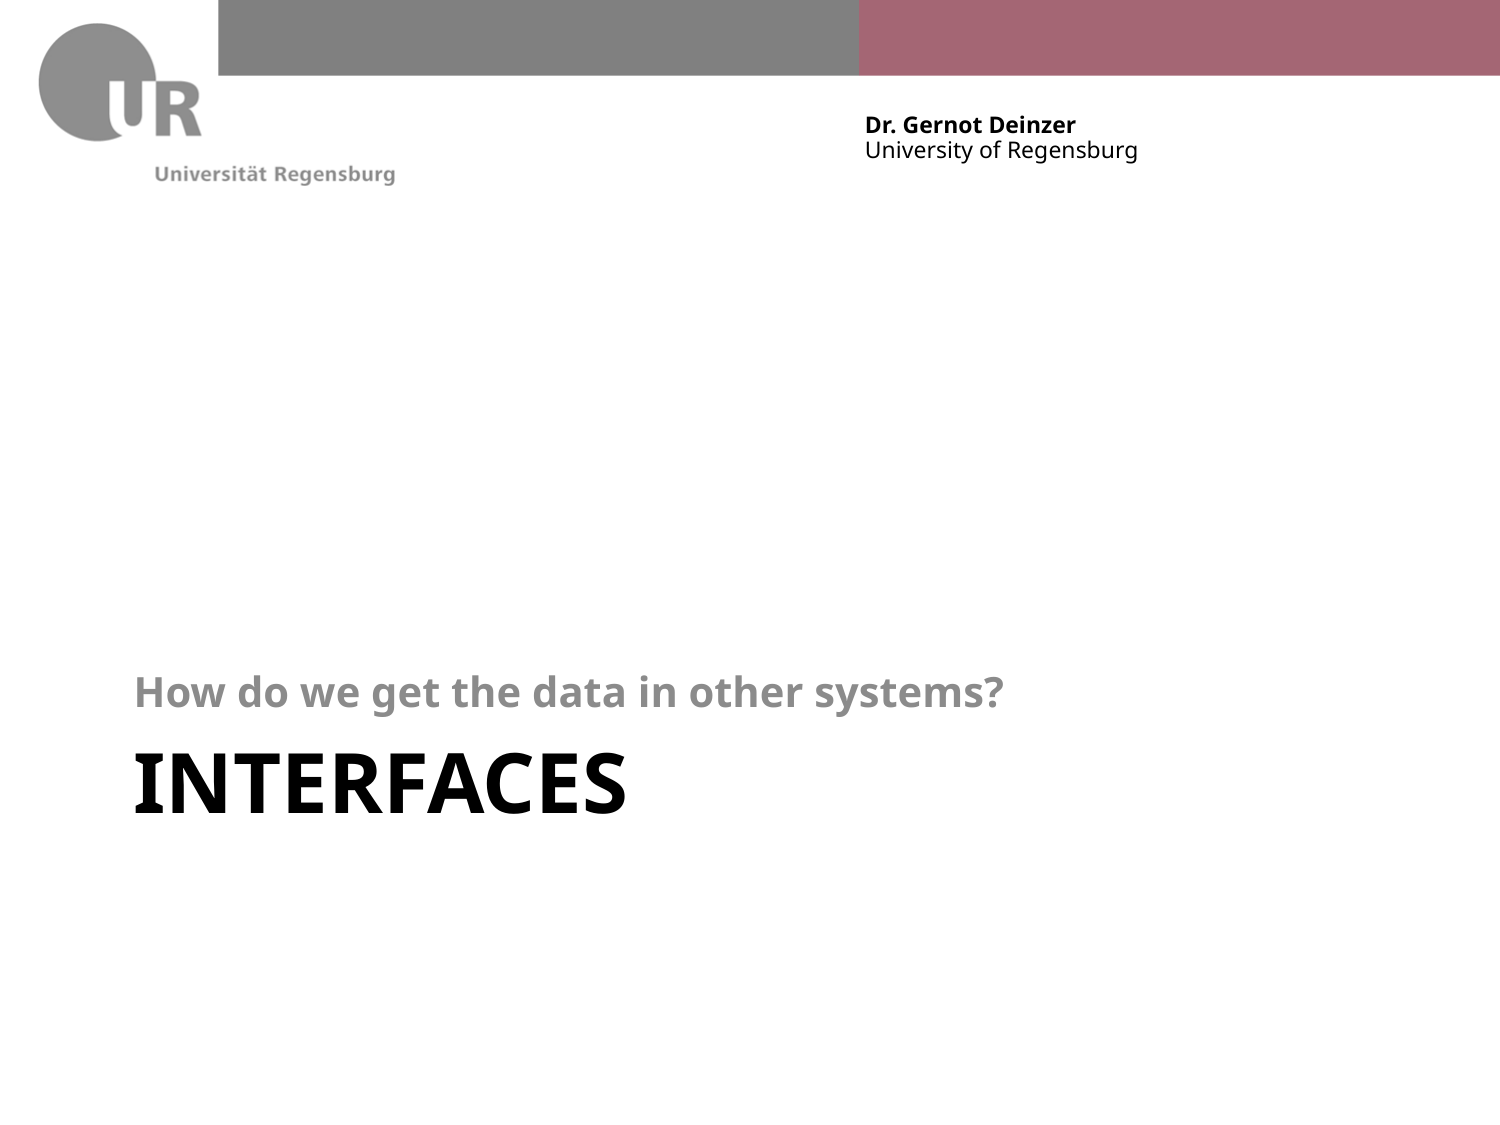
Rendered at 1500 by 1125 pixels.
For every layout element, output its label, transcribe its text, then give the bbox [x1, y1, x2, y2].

title Interfaces [118, 723, 1394, 947]
list How do we get the data in other systems? [118, 476, 1394, 723]
picture [17, 18, 419, 209]
